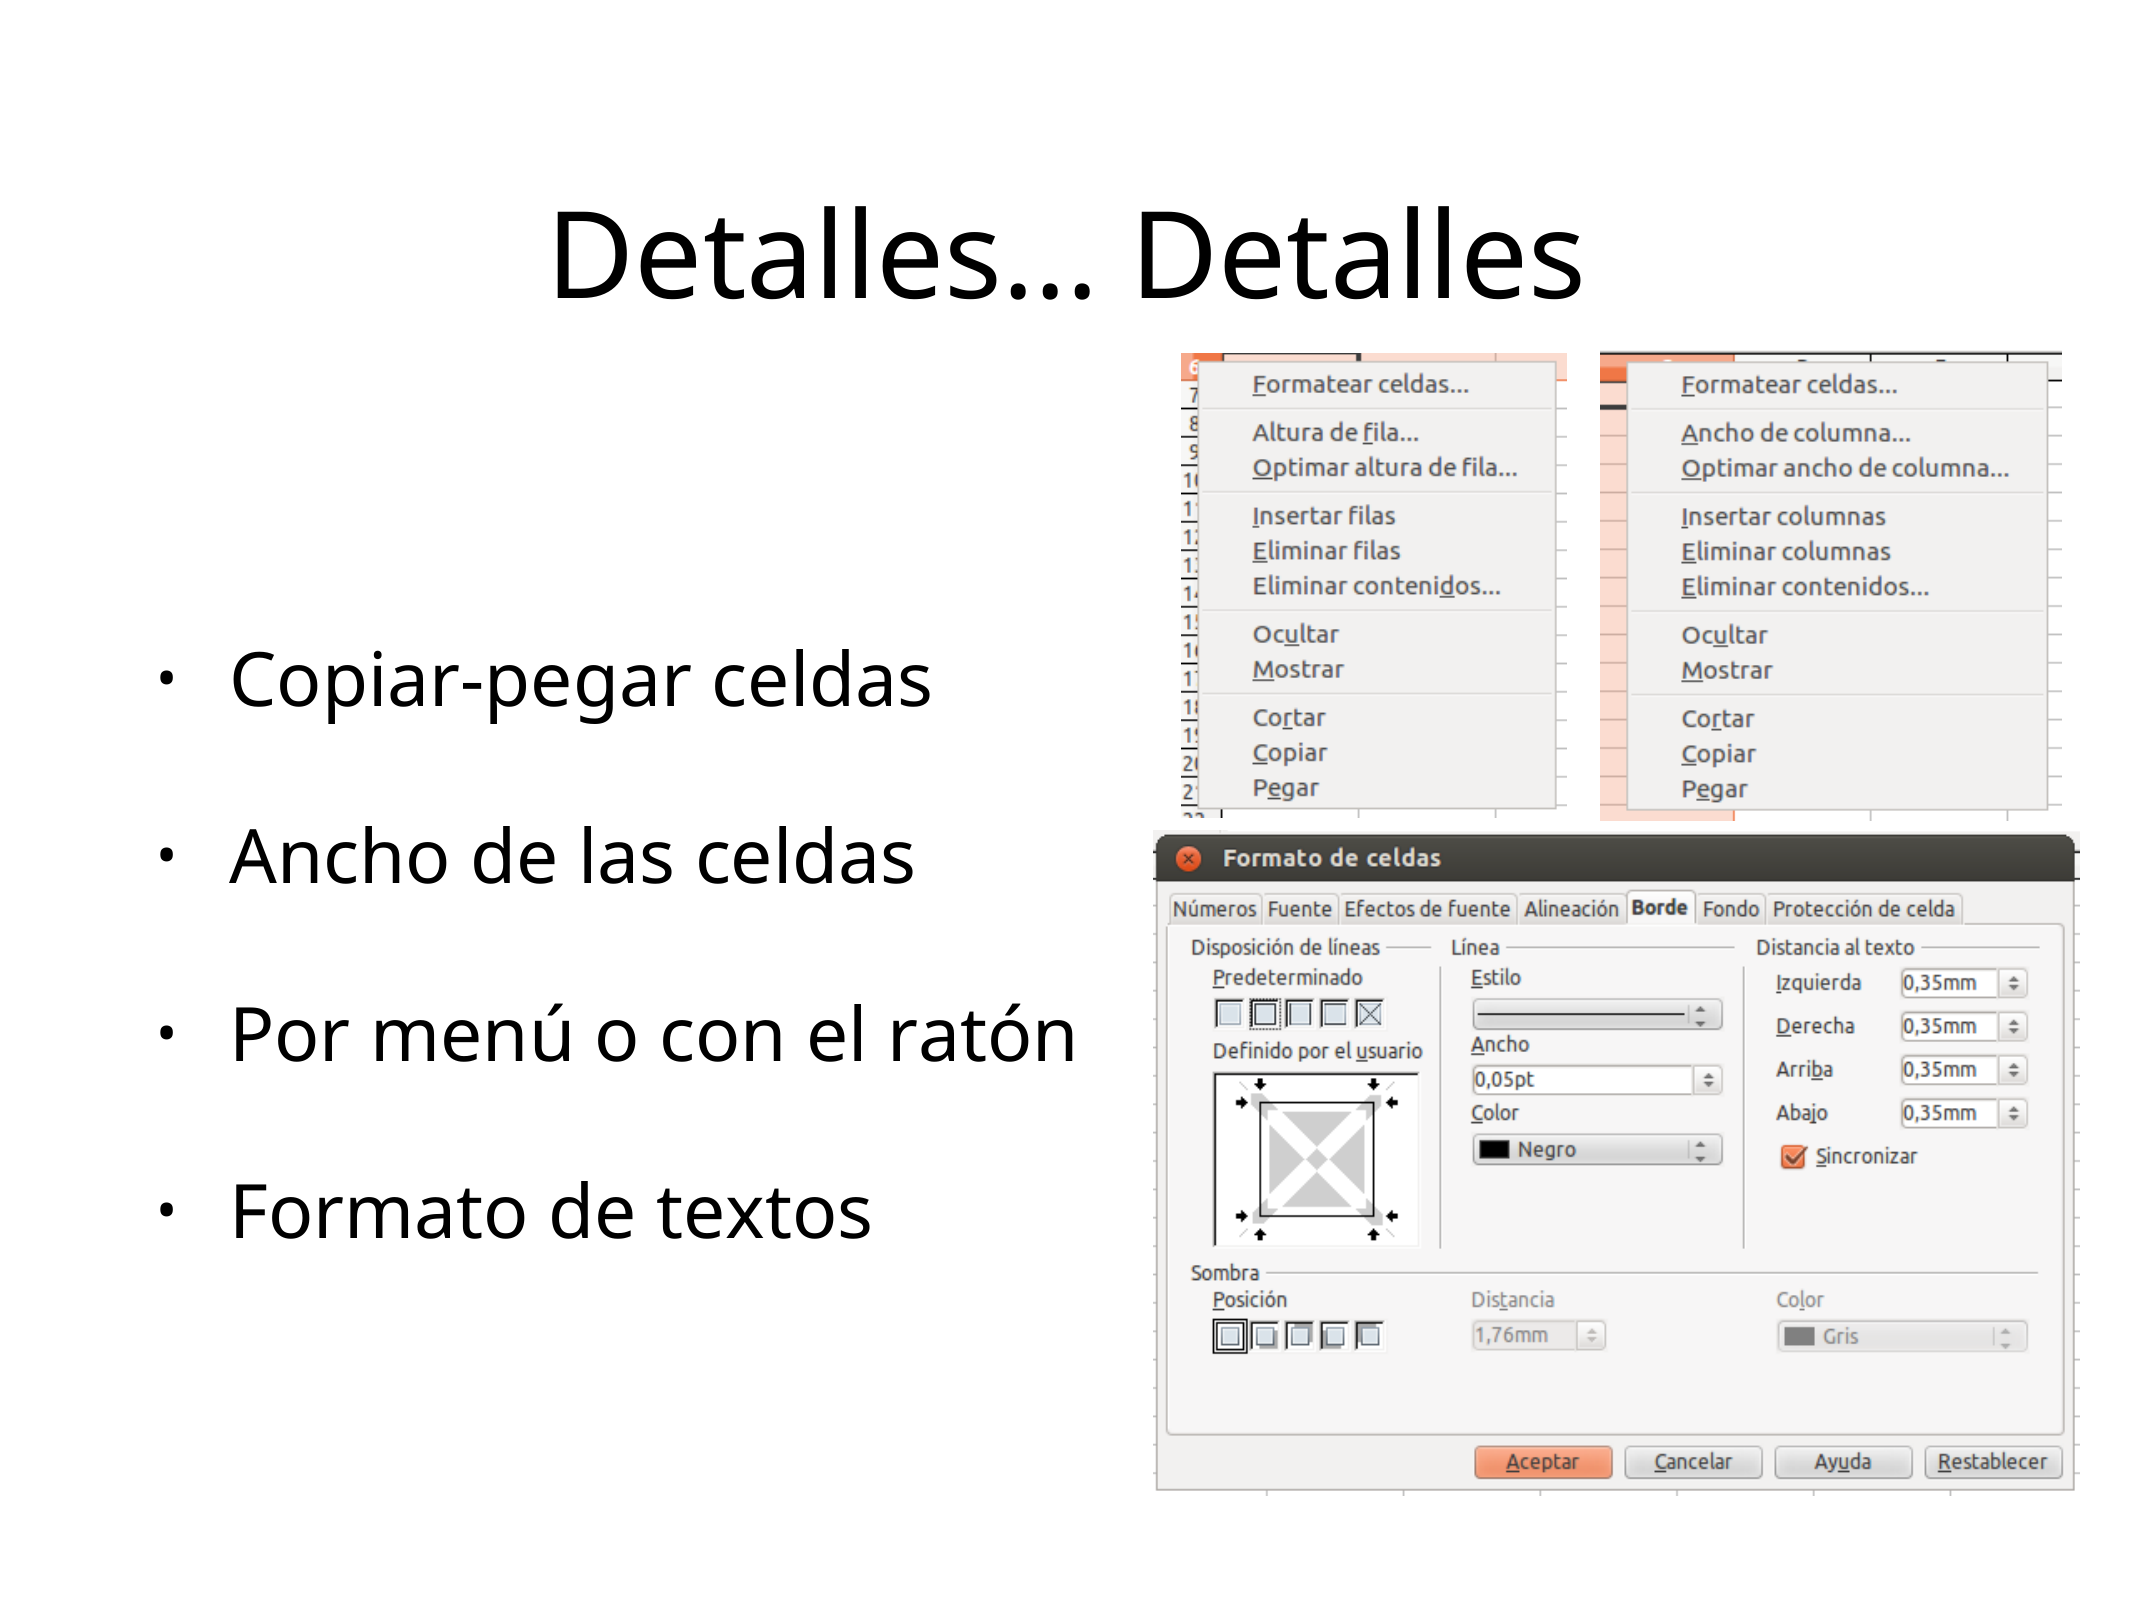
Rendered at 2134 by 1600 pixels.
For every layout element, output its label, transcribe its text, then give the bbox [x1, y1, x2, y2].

list Copiar-pegar celdas Ancho de las celdas Por menú o con el ratón Formato de textos [156, 427, 1293, 1459]
picture [1153, 830, 2080, 1496]
picture [1600, 350, 2062, 821]
picture [1181, 353, 1567, 818]
title Detalles... Detalles [156, 72, 1978, 428]
